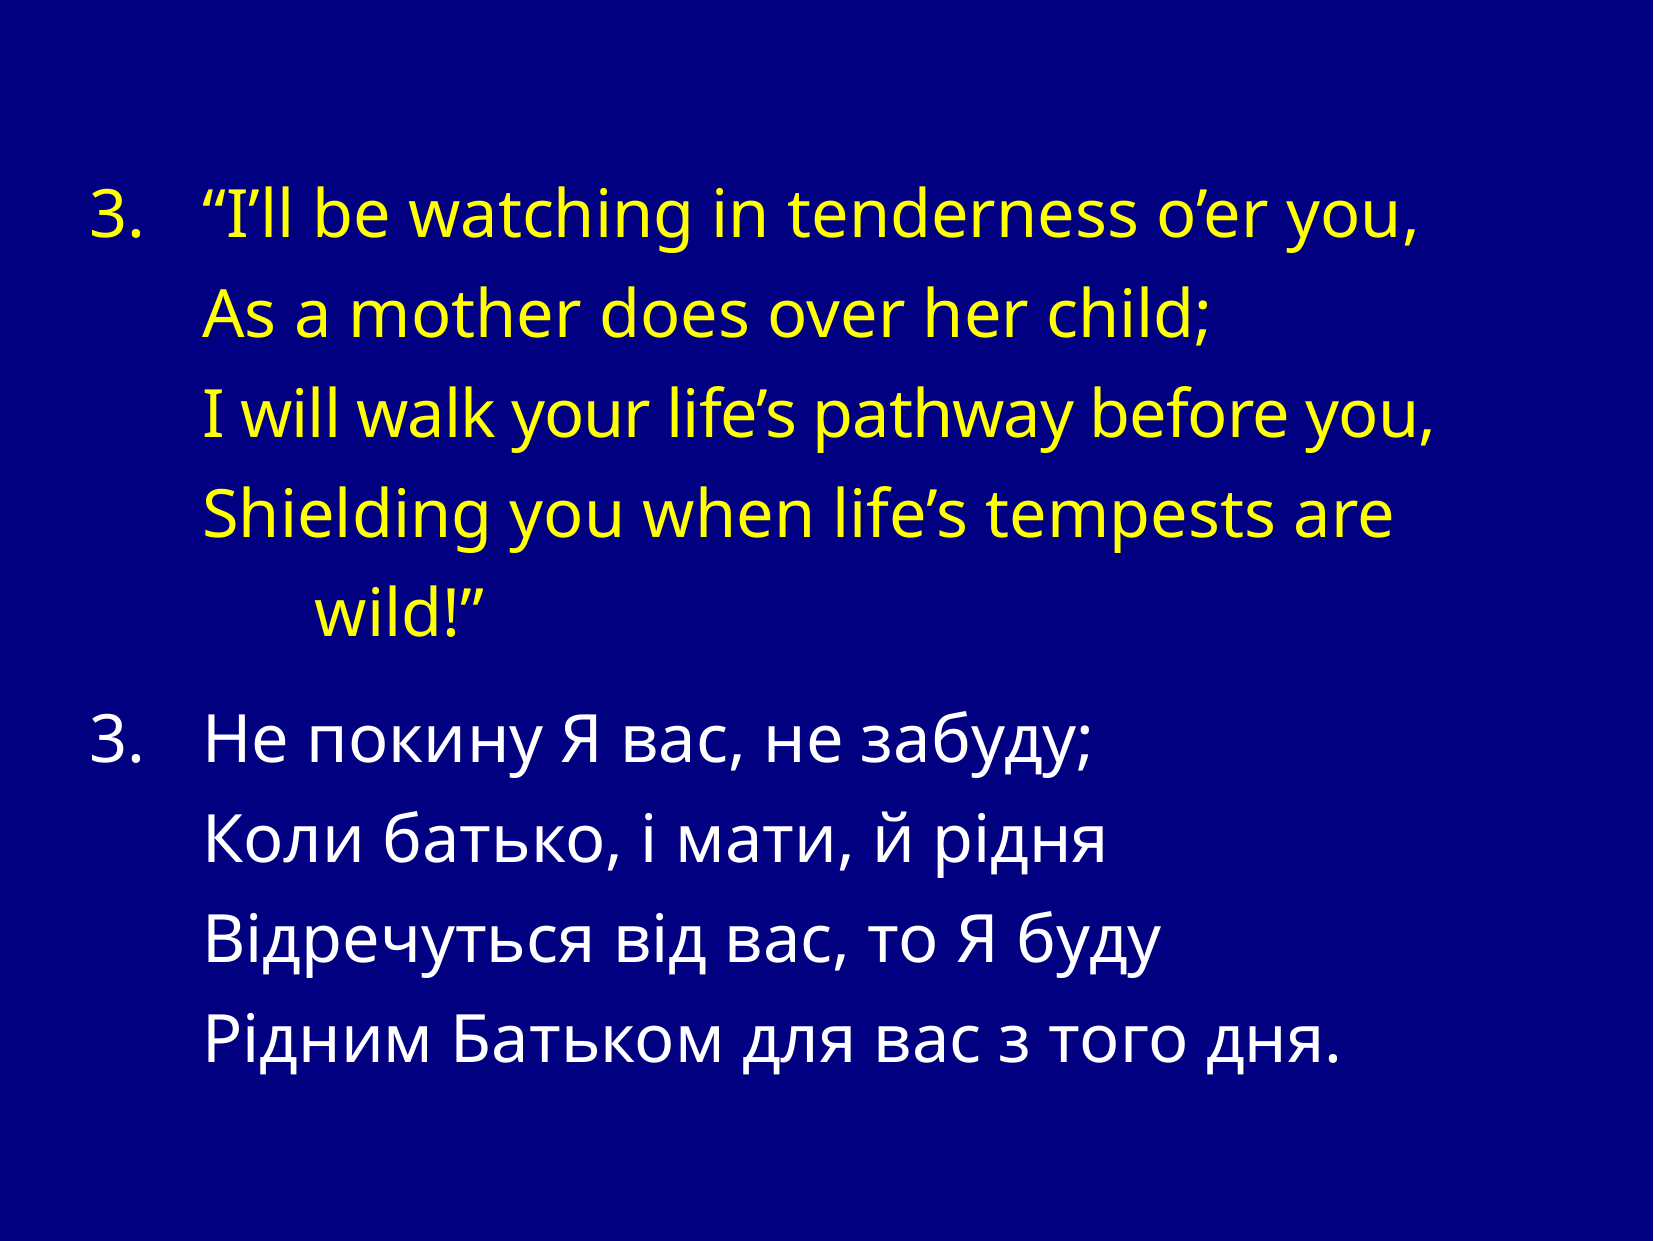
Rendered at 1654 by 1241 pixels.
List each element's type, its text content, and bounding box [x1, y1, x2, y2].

text_box 3. “I’ll be watching in tenderness o’er you, As a mother does over her child; I will walk your life’s pathway before you, Shielding you when life’s tempests are wild!” [75, 150, 1653, 638]
text_box 3. Не покину Я вас, не забуду; Коли батько, і мати, й рідня Відречуться від вас, то Я буду Рідним Батьком для вас з того дня. [75, 675, 1576, 1163]
